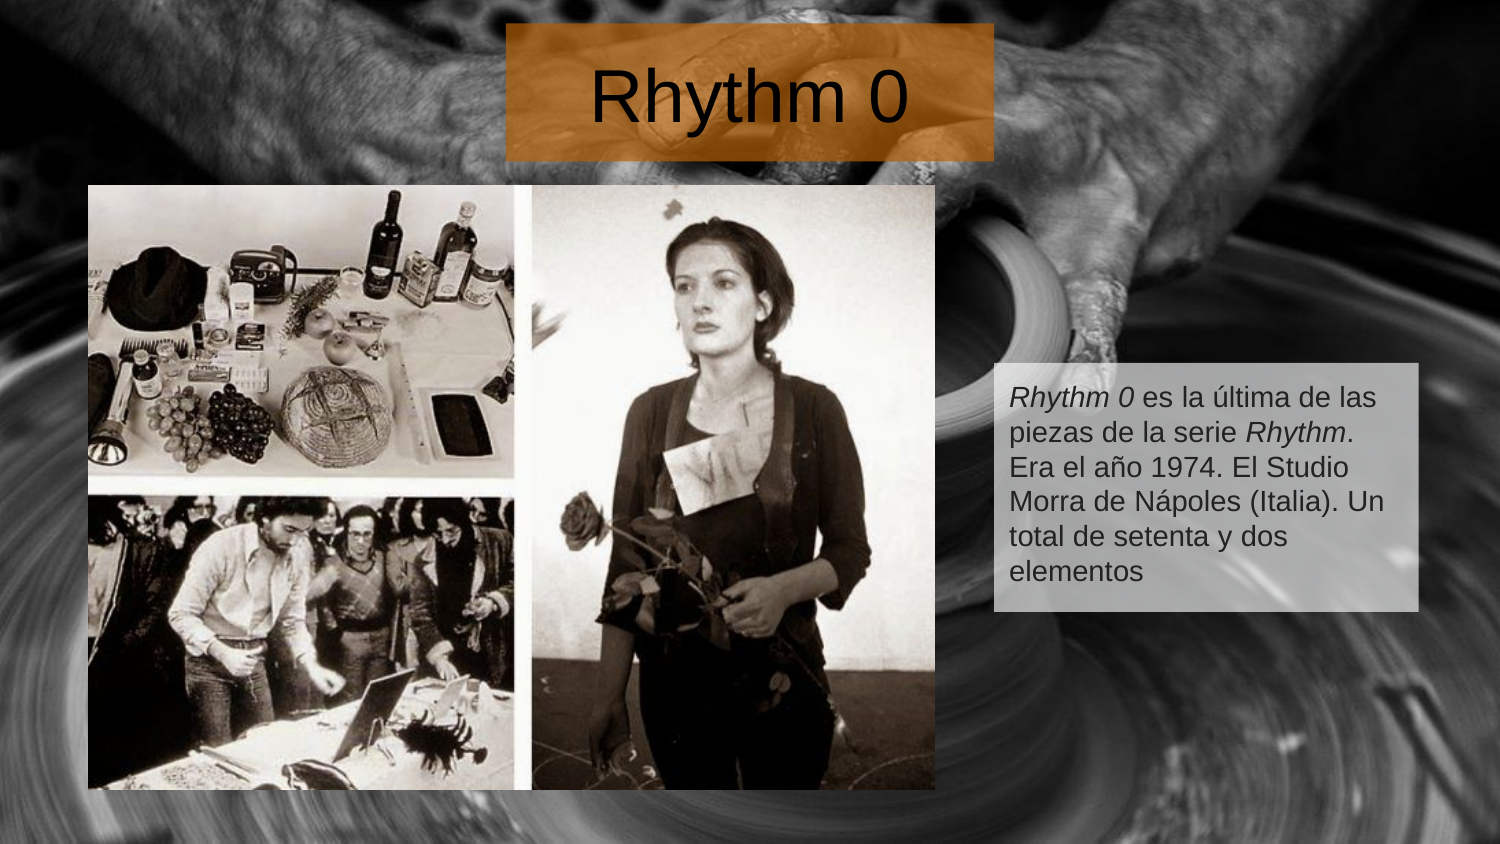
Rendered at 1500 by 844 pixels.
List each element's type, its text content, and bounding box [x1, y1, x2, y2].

text_box Rhythm 0 es la última de las piezas de la serie Rhythm. Era el año 1974. El Studio Morra de Nápoles (Italia). Un total de setenta y dos elementos [994, 362, 1419, 612]
title Rhythm 0 [505, 23, 995, 162]
picture [0, 0, 1500, 844]
